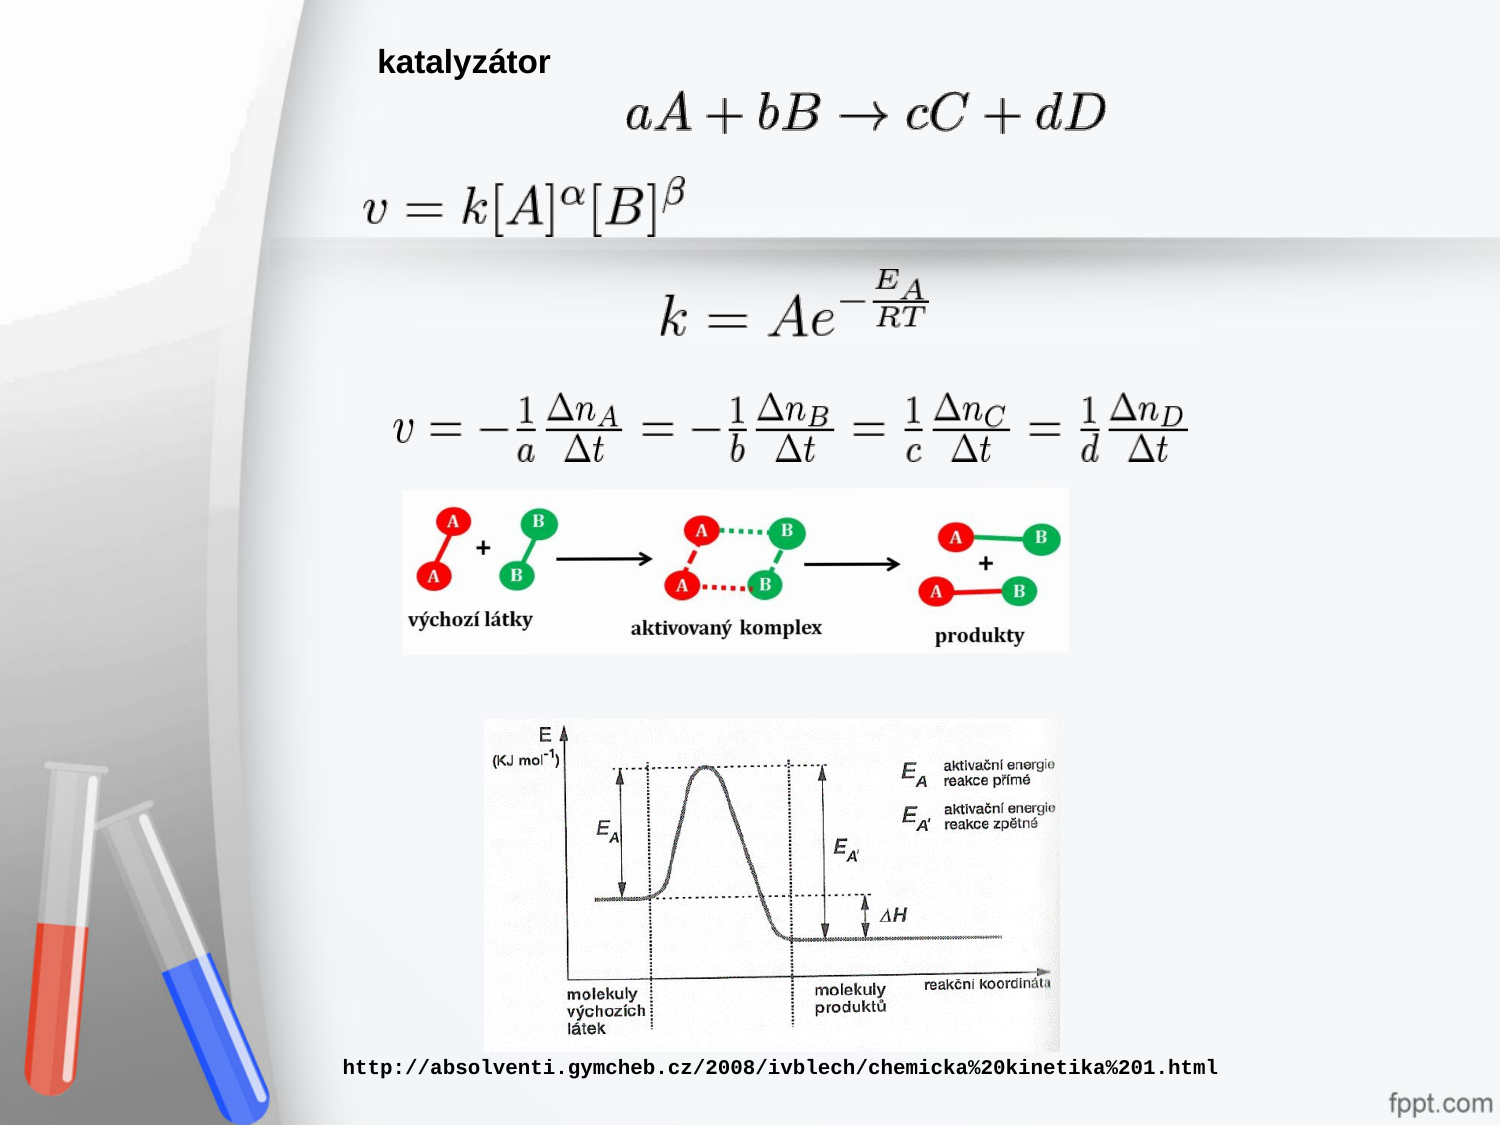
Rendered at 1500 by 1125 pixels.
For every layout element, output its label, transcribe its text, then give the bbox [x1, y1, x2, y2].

picture [0, 0, 1500, 1125]
text_box http://absolventi.gymcheb.cz/2008/ivblech/chemicka%20kinetika%201.html [327, 1046, 1276, 1125]
text_box katalyzátor [362, 33, 606, 168]
